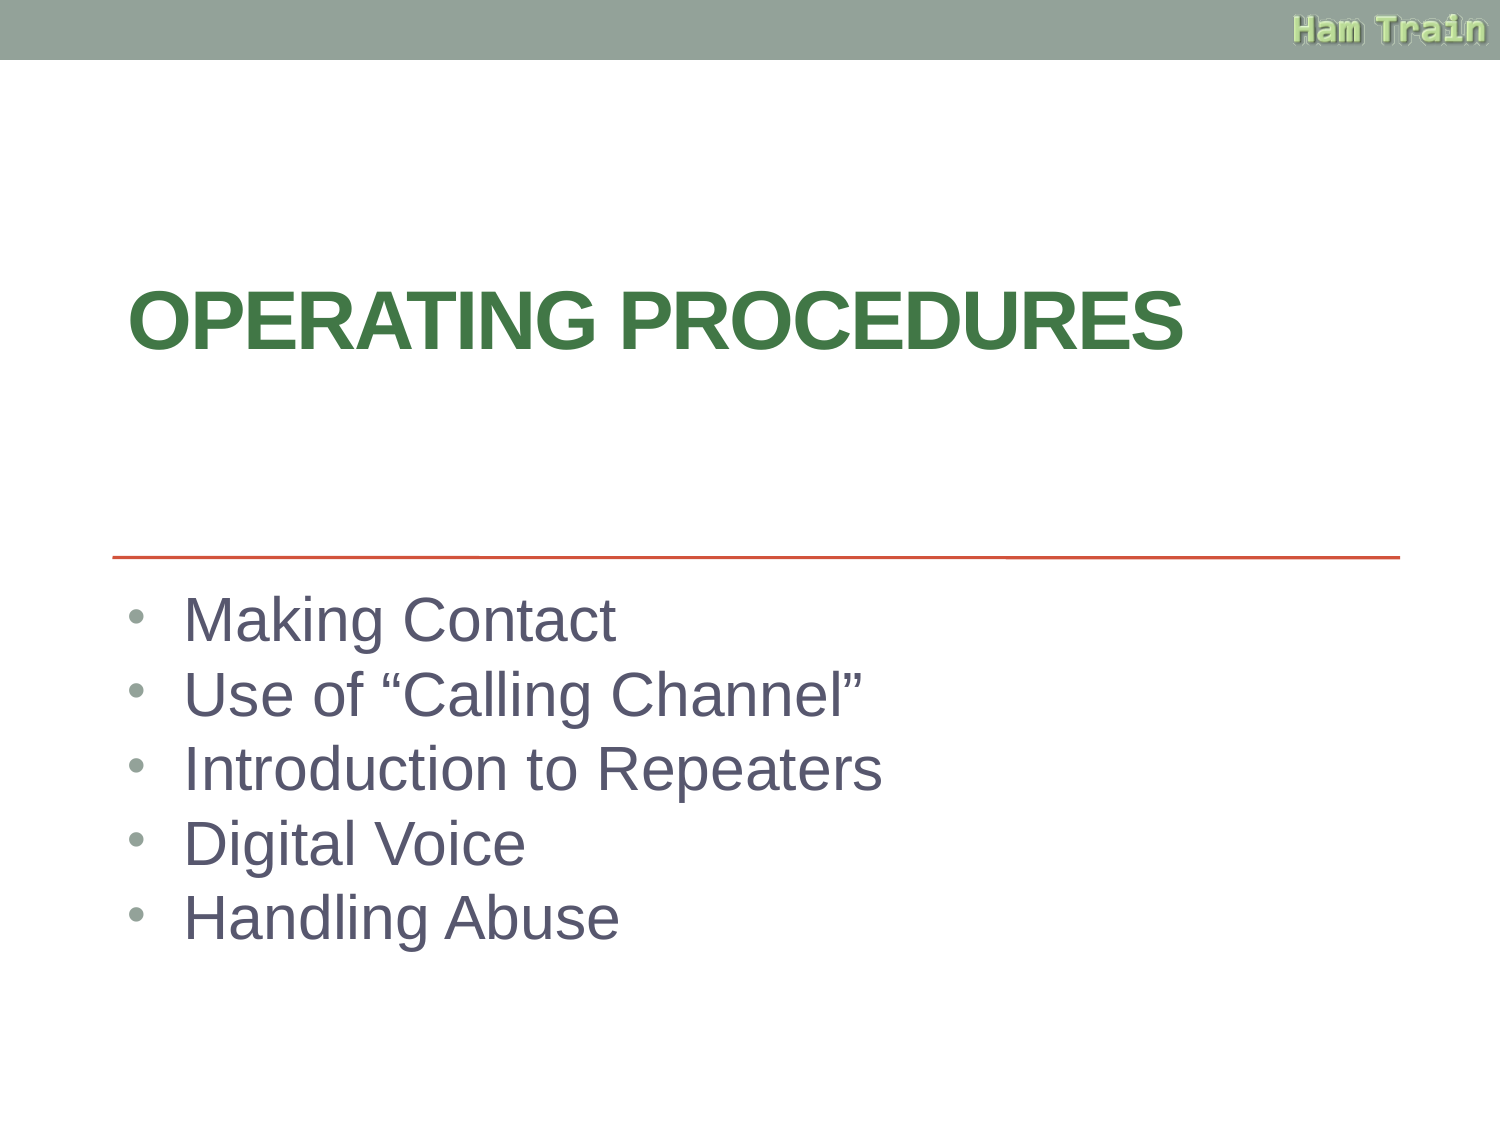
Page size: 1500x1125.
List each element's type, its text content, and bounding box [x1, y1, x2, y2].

subtitle Making Contact Use of “Calling Channel” Introduction to Repeaters Digital Voice Handling Abuse [112, 586, 1163, 976]
title OPERATING PROCEDURES [112, 224, 1401, 374]
